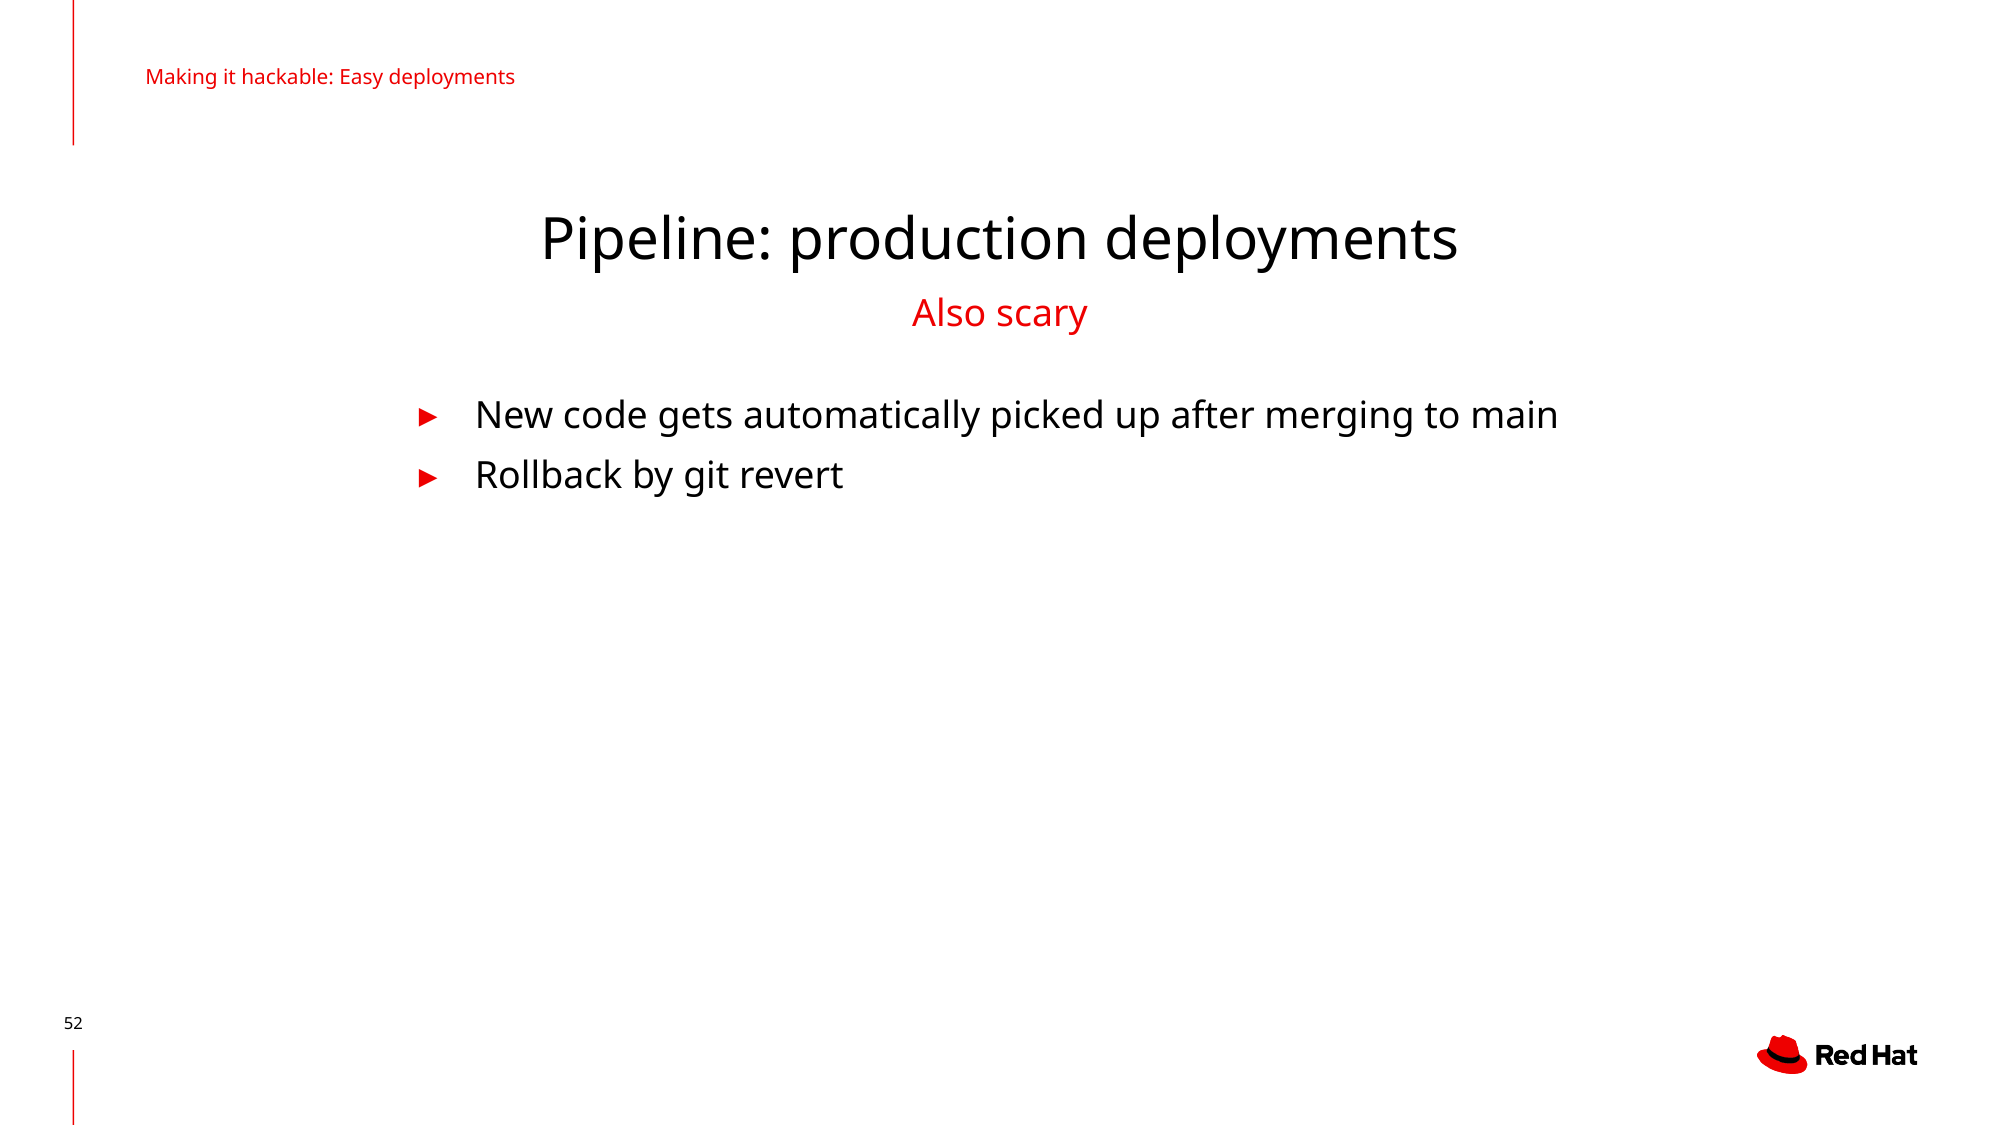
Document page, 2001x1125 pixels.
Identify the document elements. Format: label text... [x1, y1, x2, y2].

slide_number <number> [13, 1012, 134, 1036]
title Pipeline: production deployments [145, 180, 1855, 271]
picture [1757, 1035, 1918, 1074]
subtitle Making it hackable: Easy deployments [73, 9, 919, 143]
list New code gets automatically picked up after merging to main Rollback by git revert [399, 375, 1600, 975]
subtitle Also scary [145, 271, 1855, 320]
